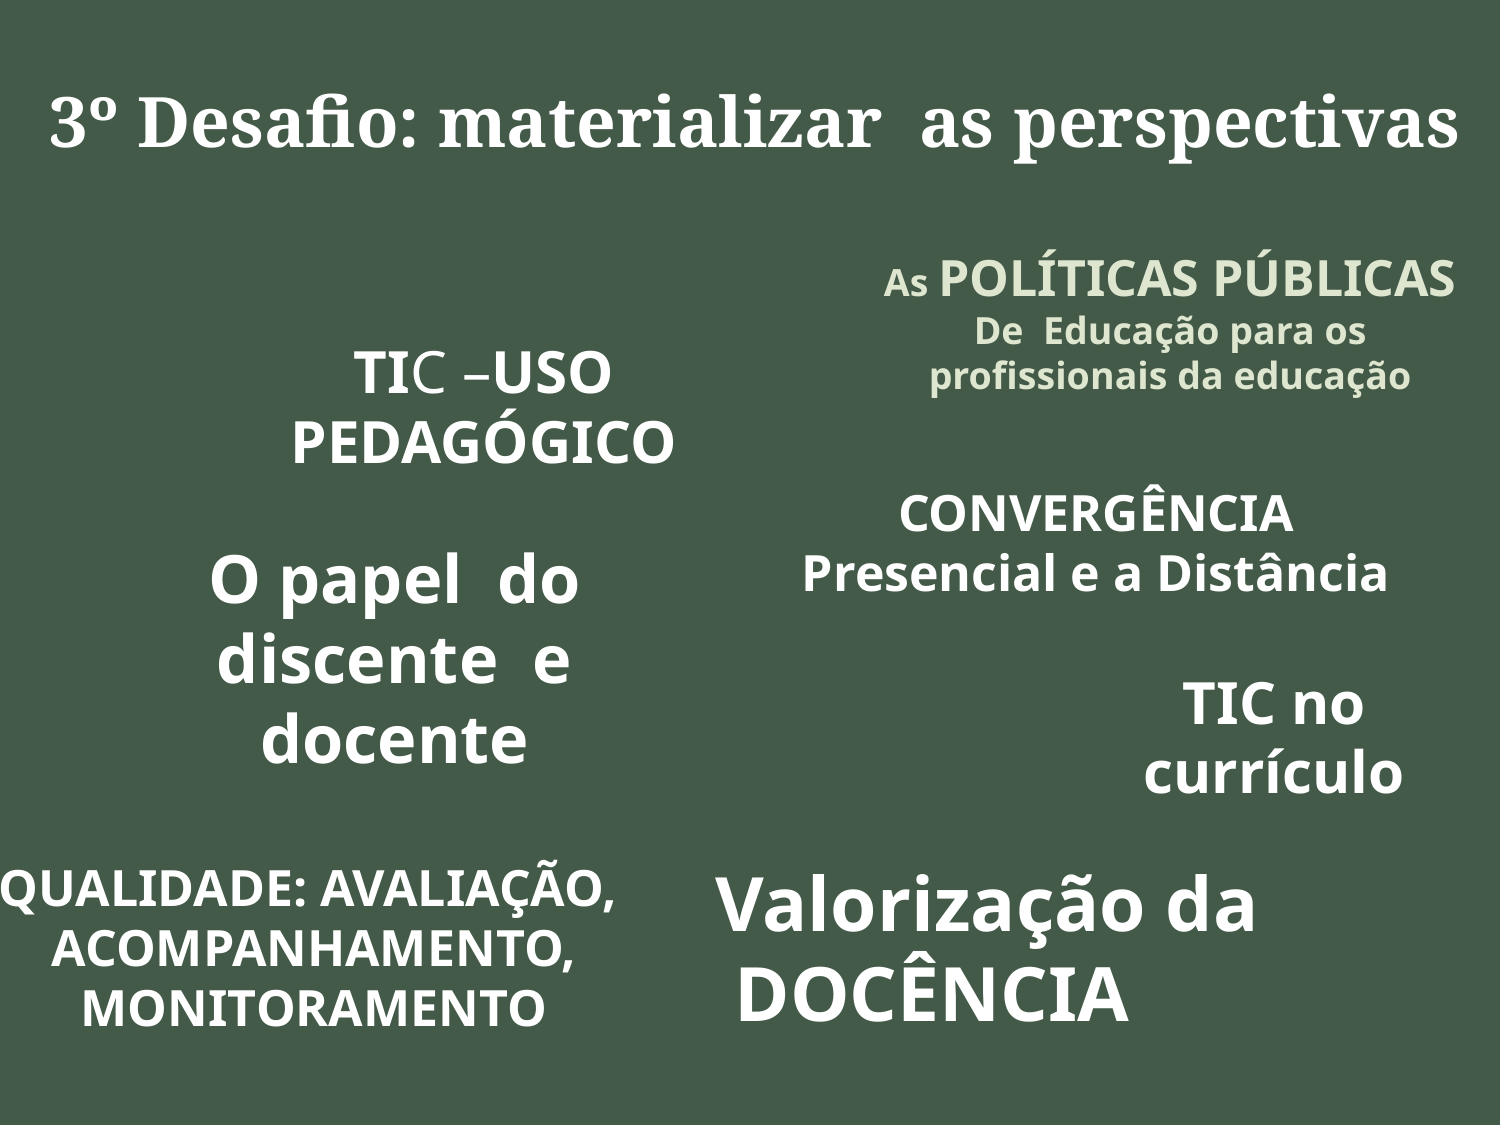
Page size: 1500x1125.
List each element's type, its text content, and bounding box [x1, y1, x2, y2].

text_box Valorização da DOCÊNCIA [700, 848, 1294, 1089]
text_box As POLÍTICAS PÚBLICAS De Educação para os profissionais da educação [866, 239, 1475, 405]
text_box TIC no currículo [1126, 658, 1423, 814]
text_box QUALIDADE: AVALIAÇÃO, ACOMPANHAMENTO, MONITORAMENTO [0, 848, 645, 1044]
text_box TIC –USO PEDAGÓGICO [249, 327, 719, 483]
text_box O papel do discente e docente [128, 529, 661, 785]
text_box CONVERGÊNCIA Presencial e a Distância [768, 474, 1424, 609]
title 3º Desafio: materializar as perspectivas [29, 42, 1483, 197]
